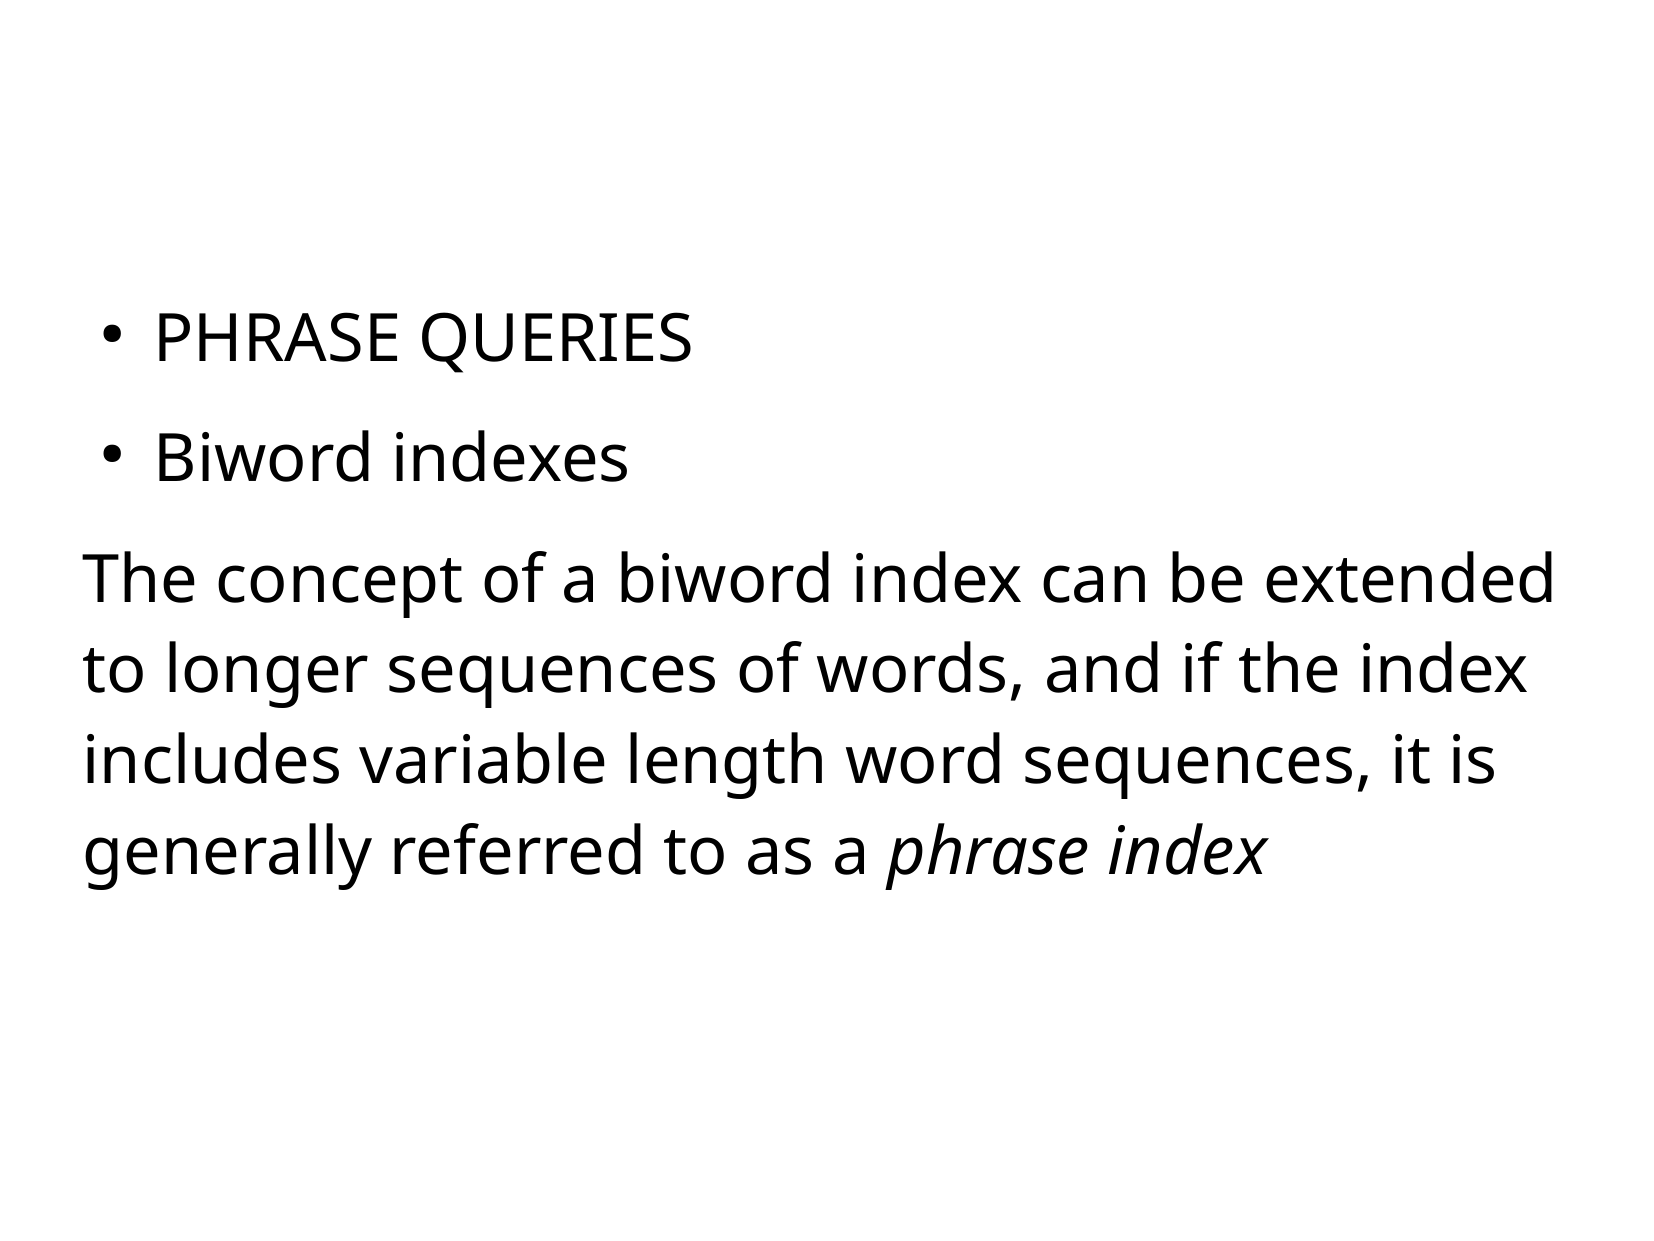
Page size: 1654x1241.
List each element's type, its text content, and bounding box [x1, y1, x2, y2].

list PHRASE QUERIES Biword indexes The concept of a biword index can be extended to longer sequences of words, and if the index includes variable length word sequences, it is generally referred to as a phrase index [82, 290, 1571, 1094]
